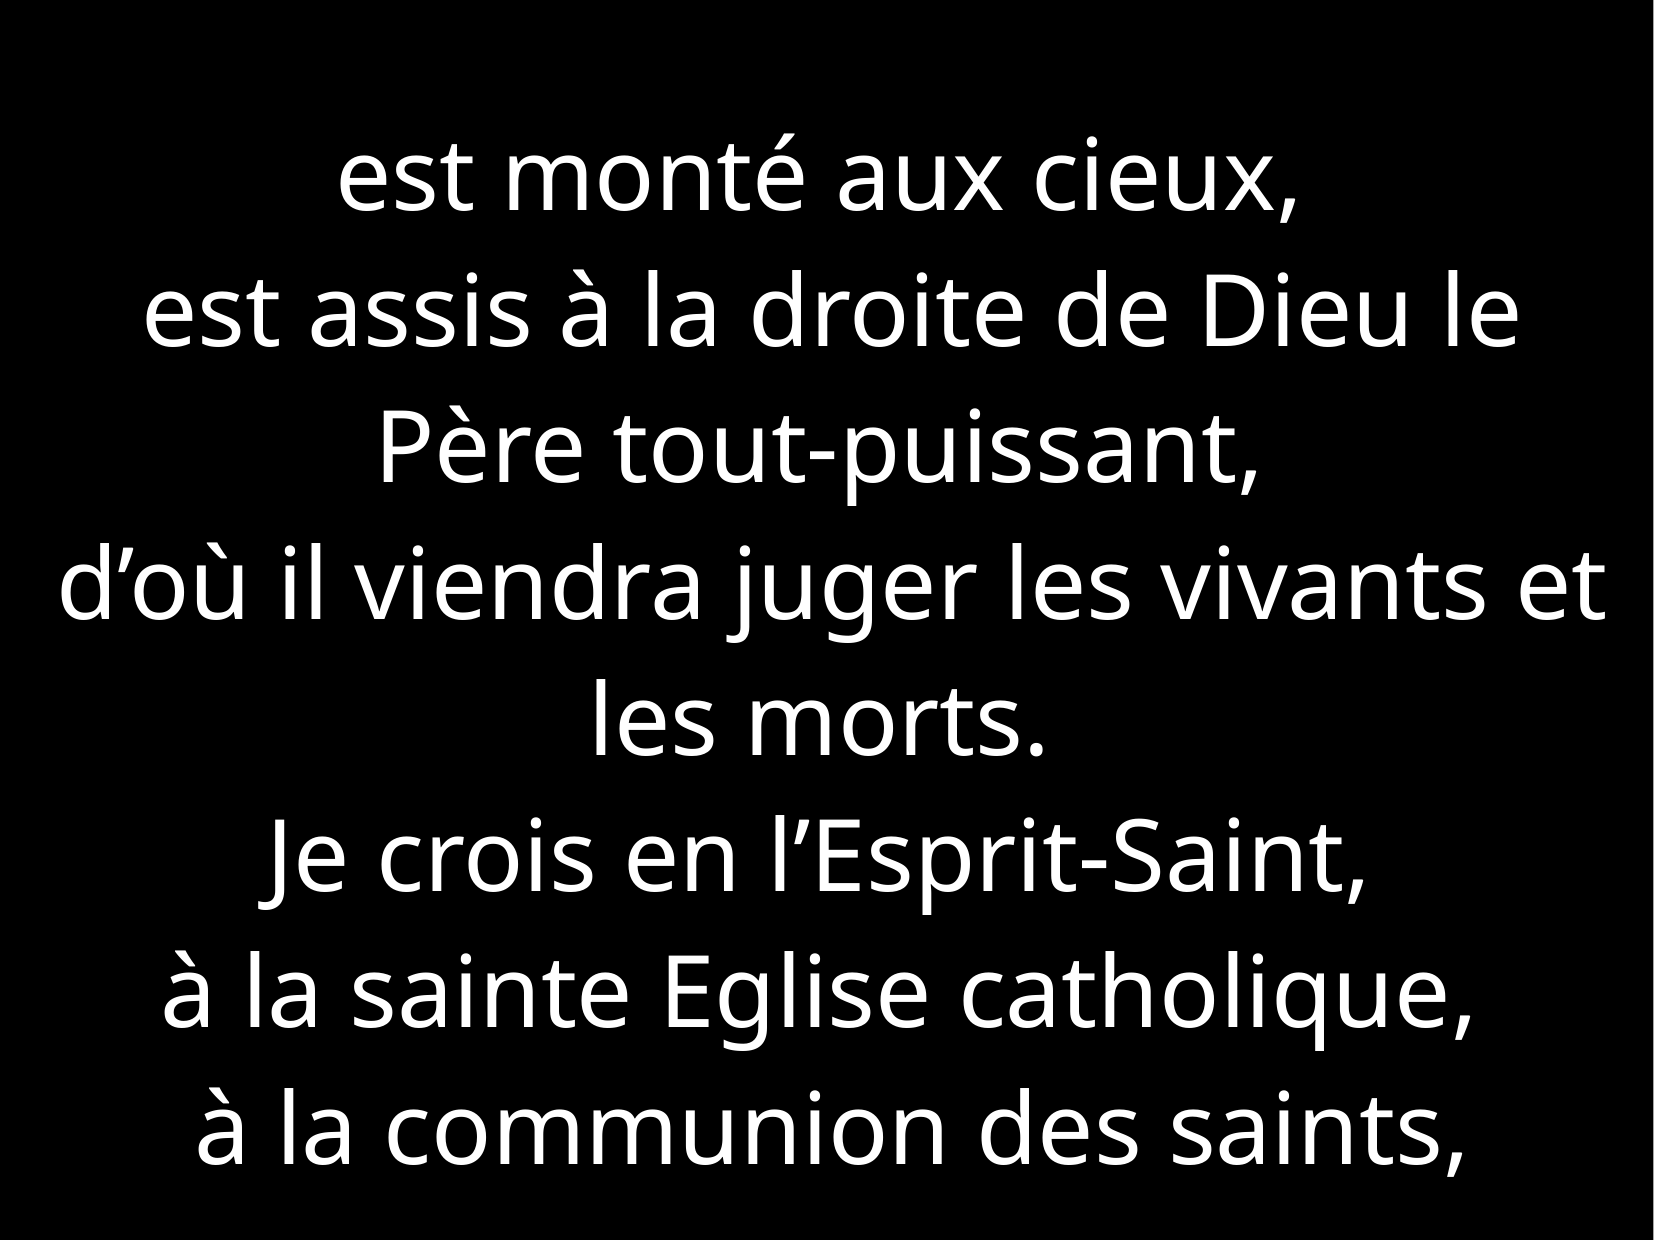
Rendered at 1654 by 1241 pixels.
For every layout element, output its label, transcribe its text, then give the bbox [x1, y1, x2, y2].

subtitle est monté aux cieux, est assis à la droite de Dieu le Père tout-puissant, d’où il viendra juger les vivants et les morts. Je crois en l’Esprit-Saint, à la sainte Eglise catholique, à la communion des saints, [35, 35, 1630, 1241]
